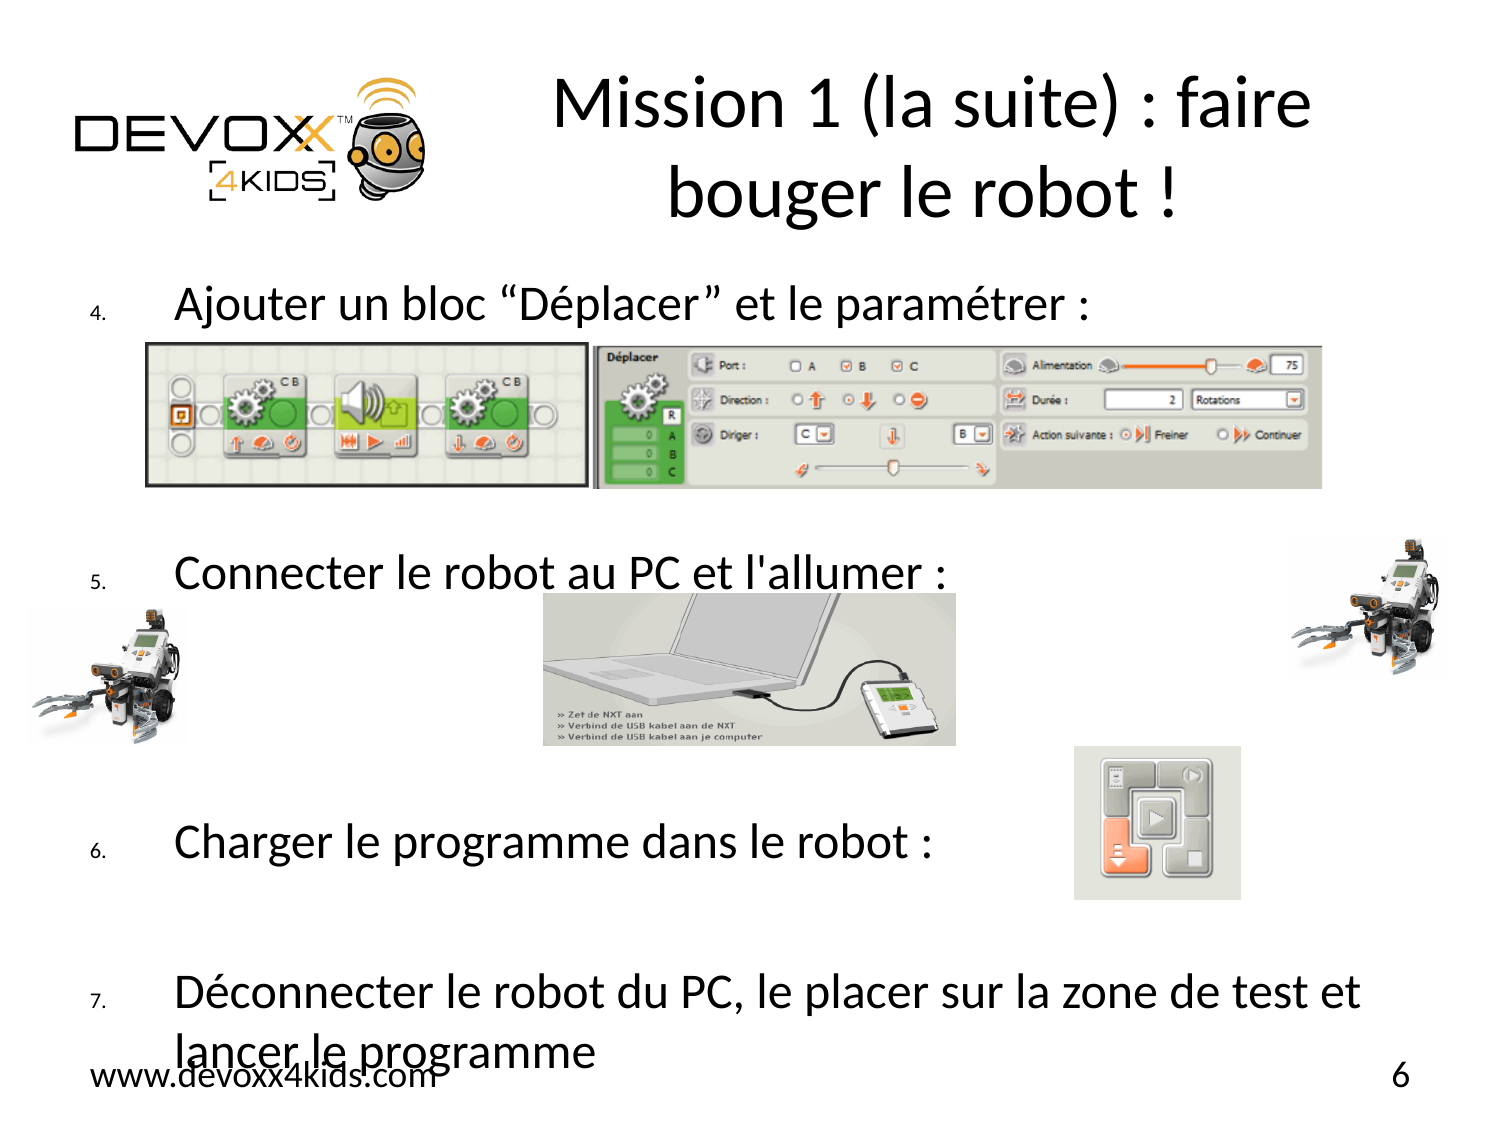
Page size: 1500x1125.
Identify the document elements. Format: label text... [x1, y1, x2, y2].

picture [1287, 536, 1446, 677]
picture [145, 342, 1325, 489]
slide_number <numéro> [1074, 1042, 1425, 1103]
picture [1074, 746, 1241, 900]
picture [75, 77, 425, 201]
title Mission 1 (la suite) : faire bouger le robot ! [439, 45, 1425, 233]
picture [28, 606, 187, 747]
picture [543, 593, 956, 747]
footer [512, 1042, 988, 1103]
list Ajouter un bloc “Déplacer” et le paramétrer : Connecter le robot au PC et l'allumer : Charger le programme dans le robot : Déconnecter le robot du PC, le placer sur la zone de test et lancer le programme [75, 262, 1425, 1005]
